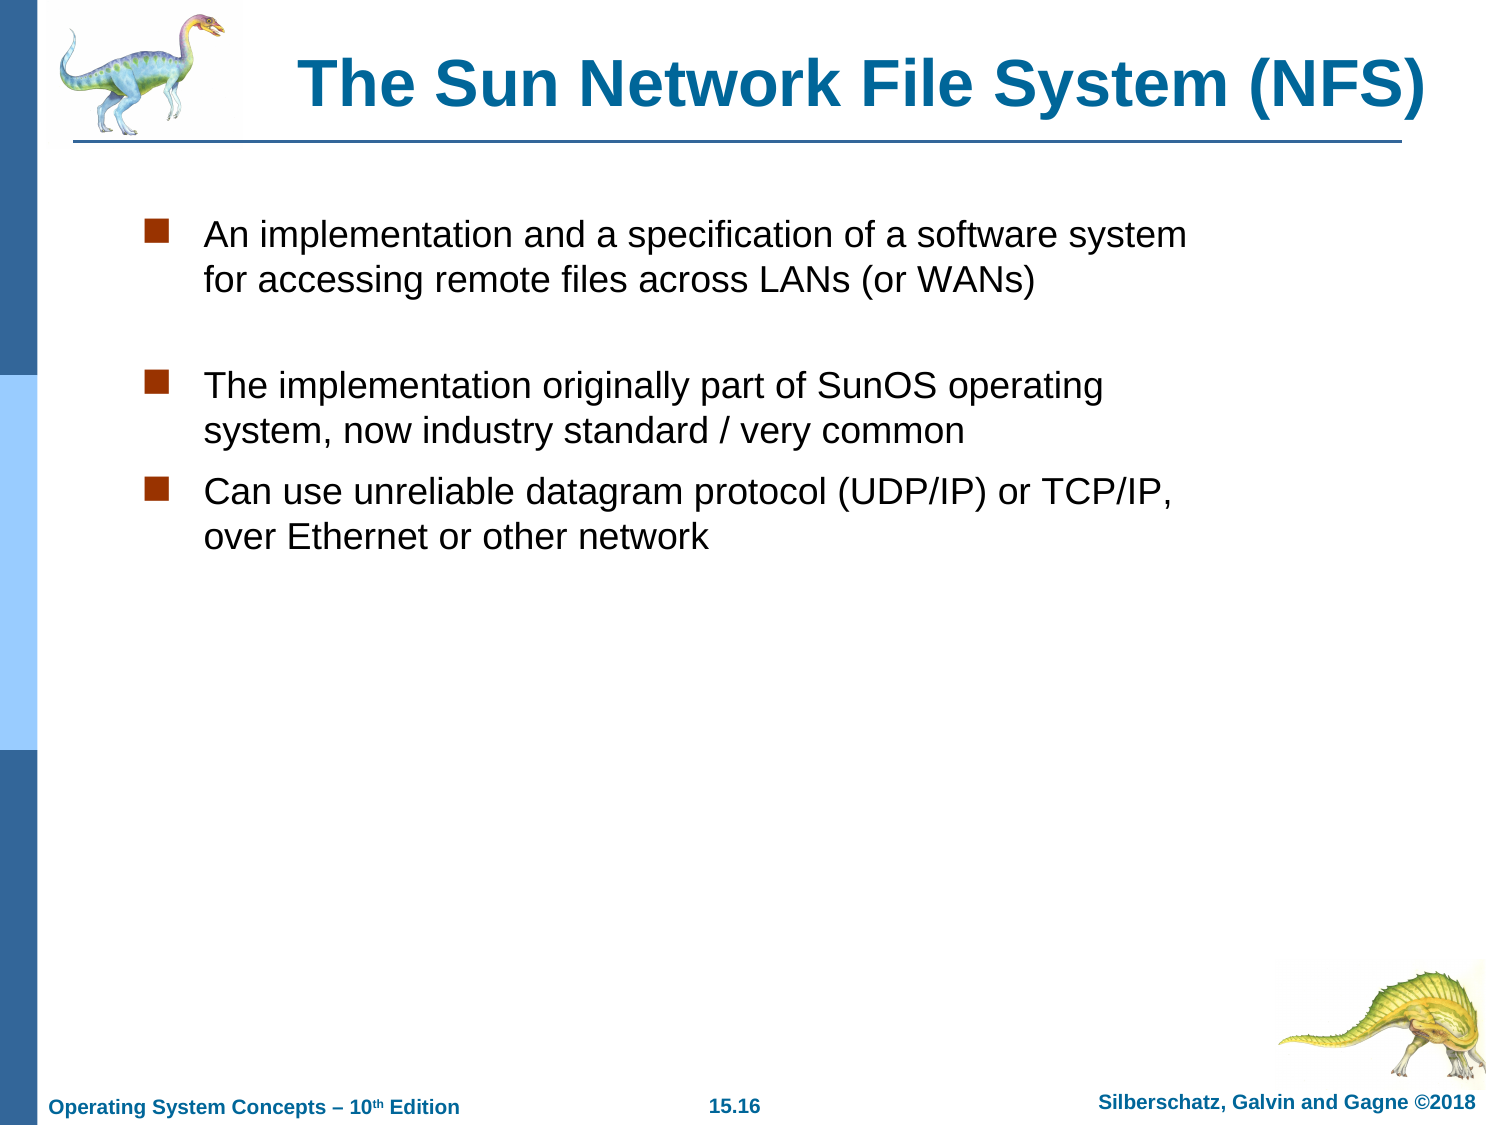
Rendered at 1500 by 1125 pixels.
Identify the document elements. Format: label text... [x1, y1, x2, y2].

picture [46, 0, 243, 149]
picture [1275, 959, 1486, 1090]
title The Sun Network File System (NFS) [222, 32, 1500, 128]
picture [1415, 1094, 1423, 1099]
list An implementation and a specification of a software system for accessing remote files across LANs (or WANs) The implementation originally part of SunOS operating system, now industry standard / very common Can use unreliable datagram protocol (UDP/IP) or TCP/IP, over Ethernet or other network [132, 202, 1244, 946]
